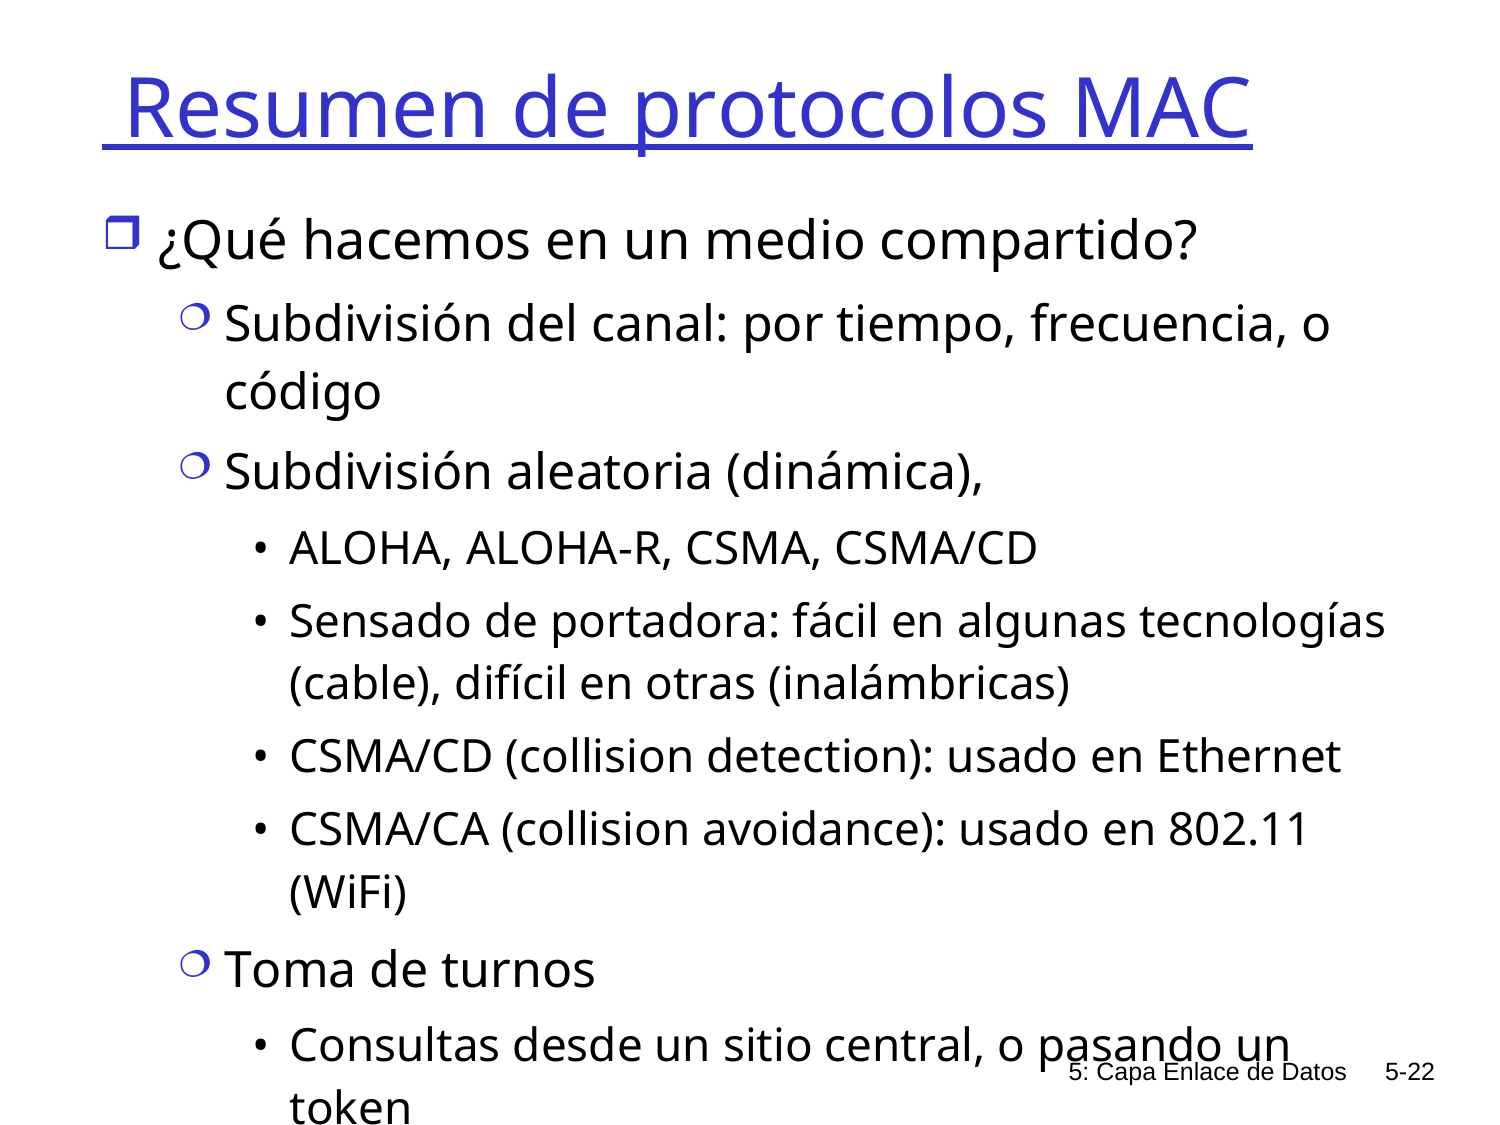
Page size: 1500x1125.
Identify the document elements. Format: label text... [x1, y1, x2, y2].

list ¿Qué hacemos en un medio compartido? Subdivisión del canal: por tiempo, frecuencia, o código Subdivisión aleatoria (dinámica), ALOHA, ALOHA-R, CSMA, CSMA/CD Sensado de portadora: fácil en algunas tecnologías (cable), difícil en otras (inalámbricas) CSMA/CD (collision detection): usado en Ethernet CSMA/CA (collision avoidance): usado en 802.11 (WiFi) Toma de turnos Consultas desde un sitio central, o pasando un token [87, 193, 1426, 1027]
title Resumen de protocolos MAC [87, 15, 1426, 193]
